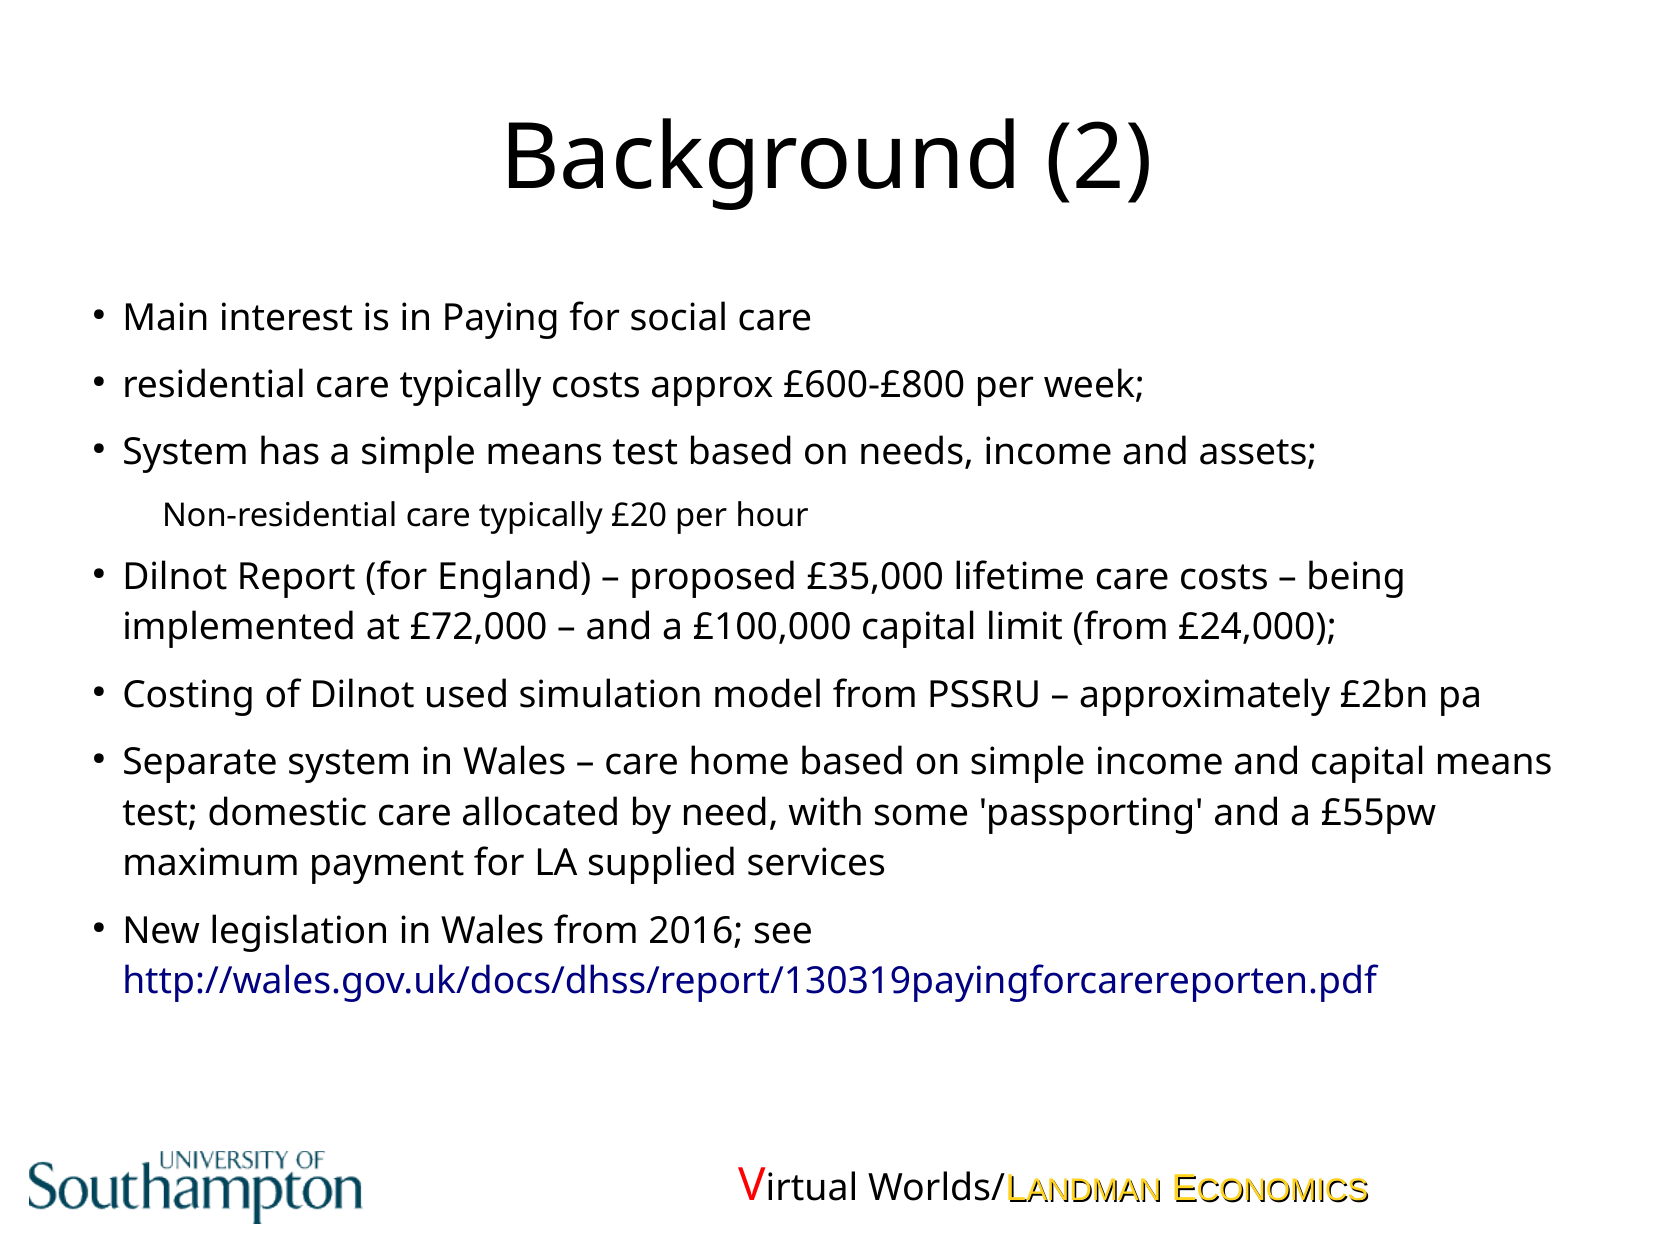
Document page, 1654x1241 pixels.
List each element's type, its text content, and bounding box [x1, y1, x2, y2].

list Main interest is in Paying for social care residential care typically costs approx £600-£800 per week; System has a simple means test based on needs, income and assets; Non-residential care typically £20 per hour Dilnot Report (for England) – proposed £35,000 lifetime care costs – being implemented at £72,000 – and a £100,000 capital limit (from £24,000); Costing of Dilnot used simulation model from PSSRU – approximately £2bn pa Separate system in Wales – care home based on simple income and capital means test; domestic care allocated by need, with some 'passporting' and a £55pw maximum payment for LA supplied services New legislation in Wales from 2016; see http://wales.gov.uk/docs/dhss/report/130319payingforcarereporten.pdf [82, 290, 1571, 1010]
picture [29, 1151, 363, 1224]
title Background (2) [82, 49, 1571, 257]
